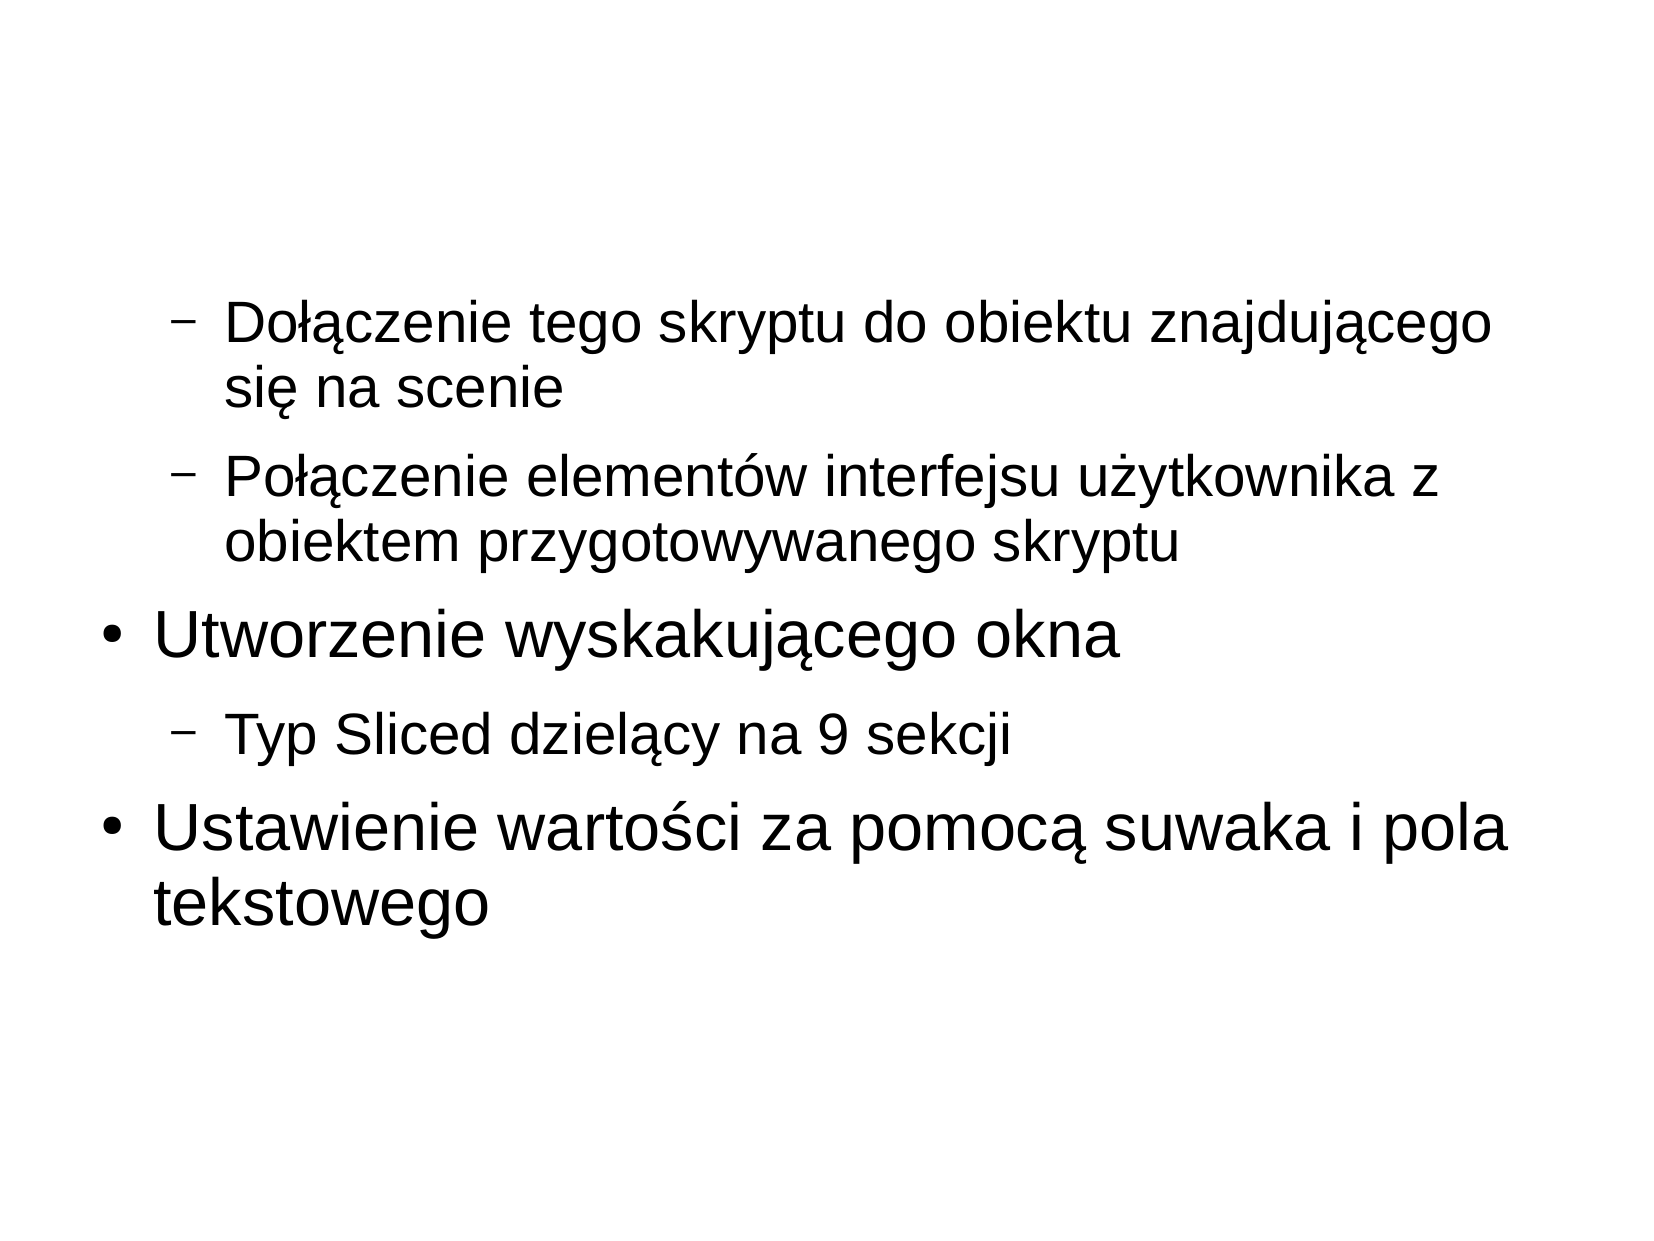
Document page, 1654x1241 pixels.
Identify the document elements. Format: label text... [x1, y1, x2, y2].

list Dołączenie tego skryptu do obiektu znajdującego się na scenie Połączenie elementów interfejsu użytkownika z obiektem przygotowywanego skryptu Utworzenie wyskakującego okna Typ Sliced dzielący na 9 sekcji Ustawienie wartości za pomocą suwaka i pola tekstowego [82, 290, 1571, 1010]
